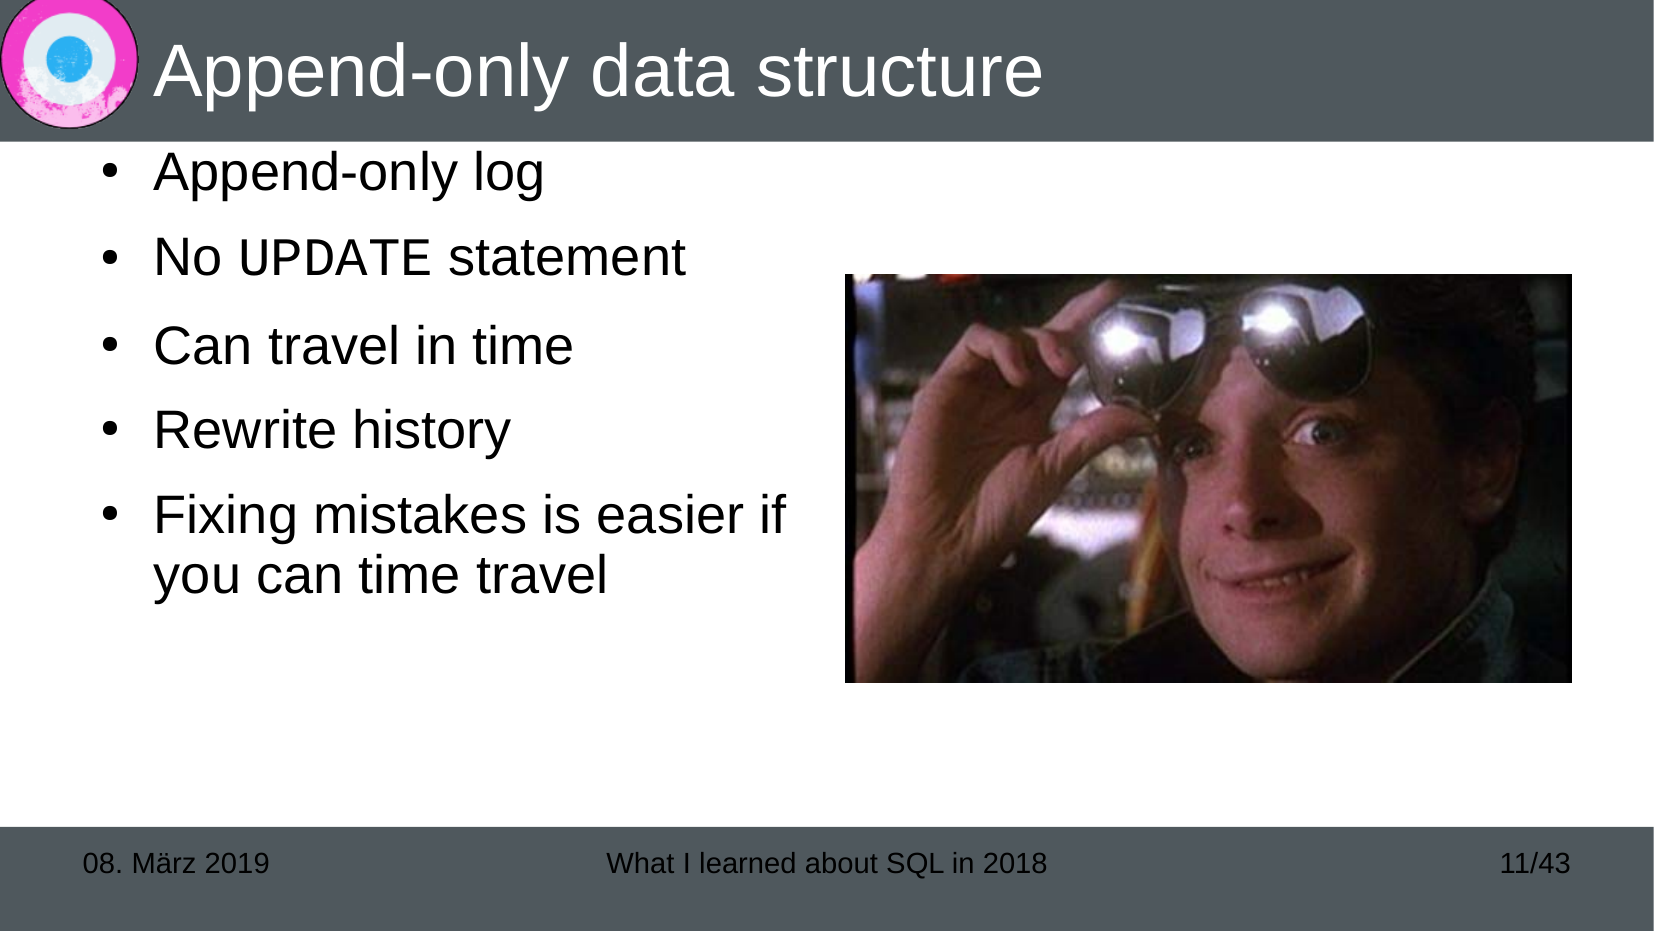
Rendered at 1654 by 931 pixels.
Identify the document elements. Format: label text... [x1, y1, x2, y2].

title Append-only data structure [153, 5, 1654, 136]
picture [0, 0, 228, 148]
list Append-only log No UPDATE statement Can travel in time Rewrite history Fixing mistakes is easier if you can time travel [82, 141, 809, 815]
picture [845, 274, 1572, 683]
